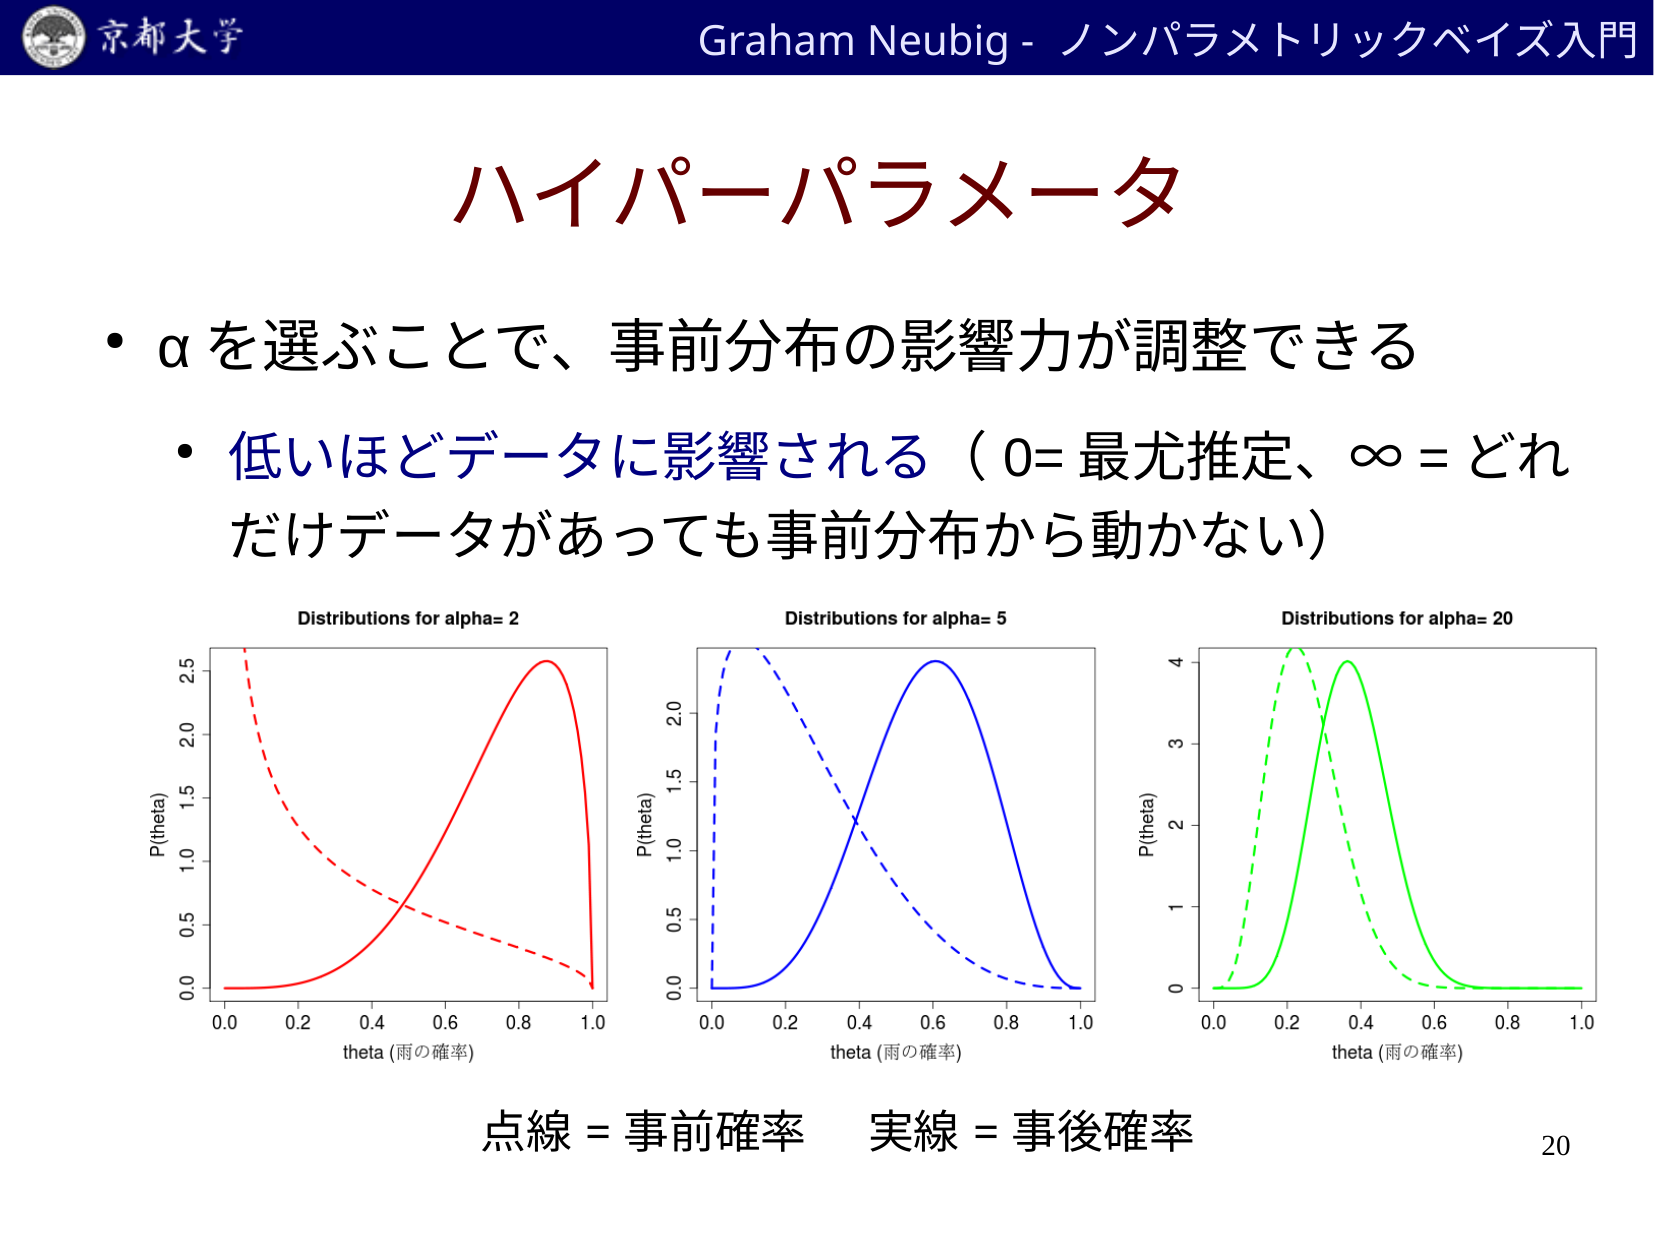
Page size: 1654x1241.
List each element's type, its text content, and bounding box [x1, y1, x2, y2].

title ハイパーパラメータ [75, 100, 1564, 277]
picture [1139, 588, 1627, 1076]
picture [150, 588, 1126, 1076]
text_box 点線=事前確率 実線=事後確率 [465, 1088, 1268, 1153]
picture [0, 0, 247, 70]
list αを選ぶことで、事前分布の影響力が調整できる 低いほどデータに影響される（0=最尤推定、∞=どれだけデータがあっても事前分布から動かない） [86, 300, 1576, 1104]
